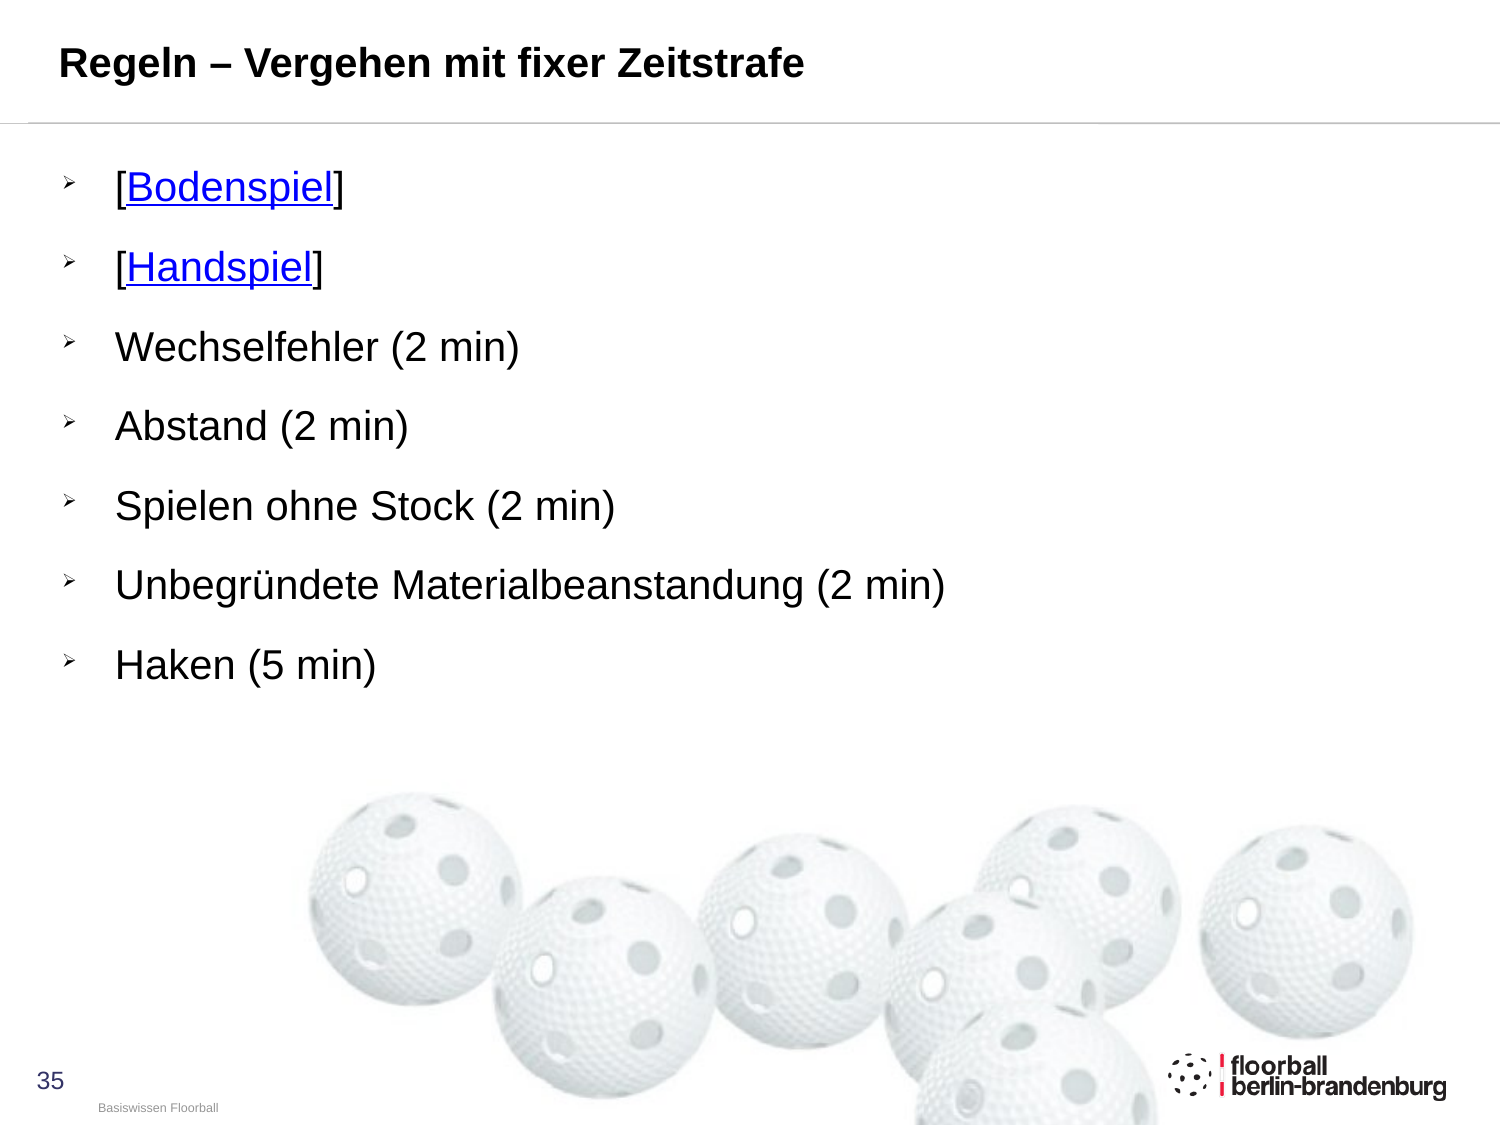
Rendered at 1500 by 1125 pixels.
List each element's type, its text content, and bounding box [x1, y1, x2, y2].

picture [242, 355, 1483, 1125]
text_box Regeln – Vergehen mit fixer Zeitstrafe [43, 28, 1466, 94]
text_box [Bodenspiel] [Handspiel] Wechselfehler (2 min) Abstand (2 min) Spielen ohne Stock (2 min) Unbegründete Materialbeanstandung (2 min) Haken (5 min) [29, 152, 1466, 1013]
